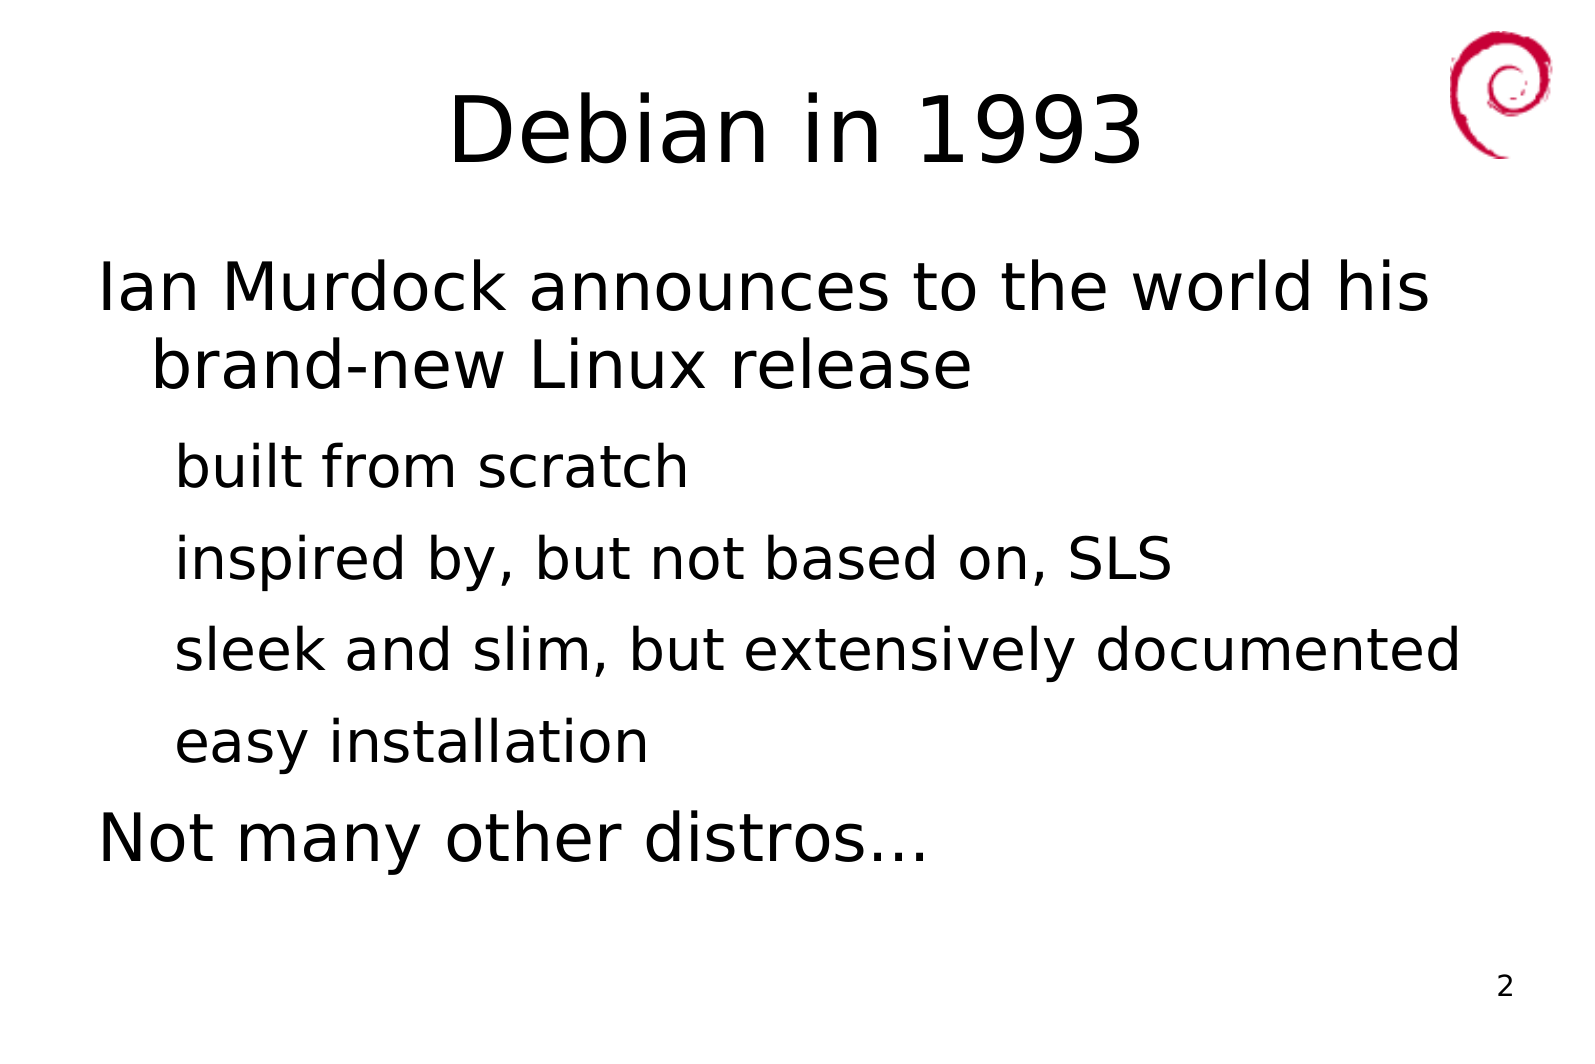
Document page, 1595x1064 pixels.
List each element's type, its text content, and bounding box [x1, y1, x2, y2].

title Debian in 1993 [79, 42, 1515, 221]
list Ian Murdock announces to the world his brand-new Linux release built from scratch inspired by, but not based on, SLS sleek and slim, but extensively documented easy installation Not many other distros... [79, 248, 1515, 951]
picture [1450, 31, 1555, 159]
